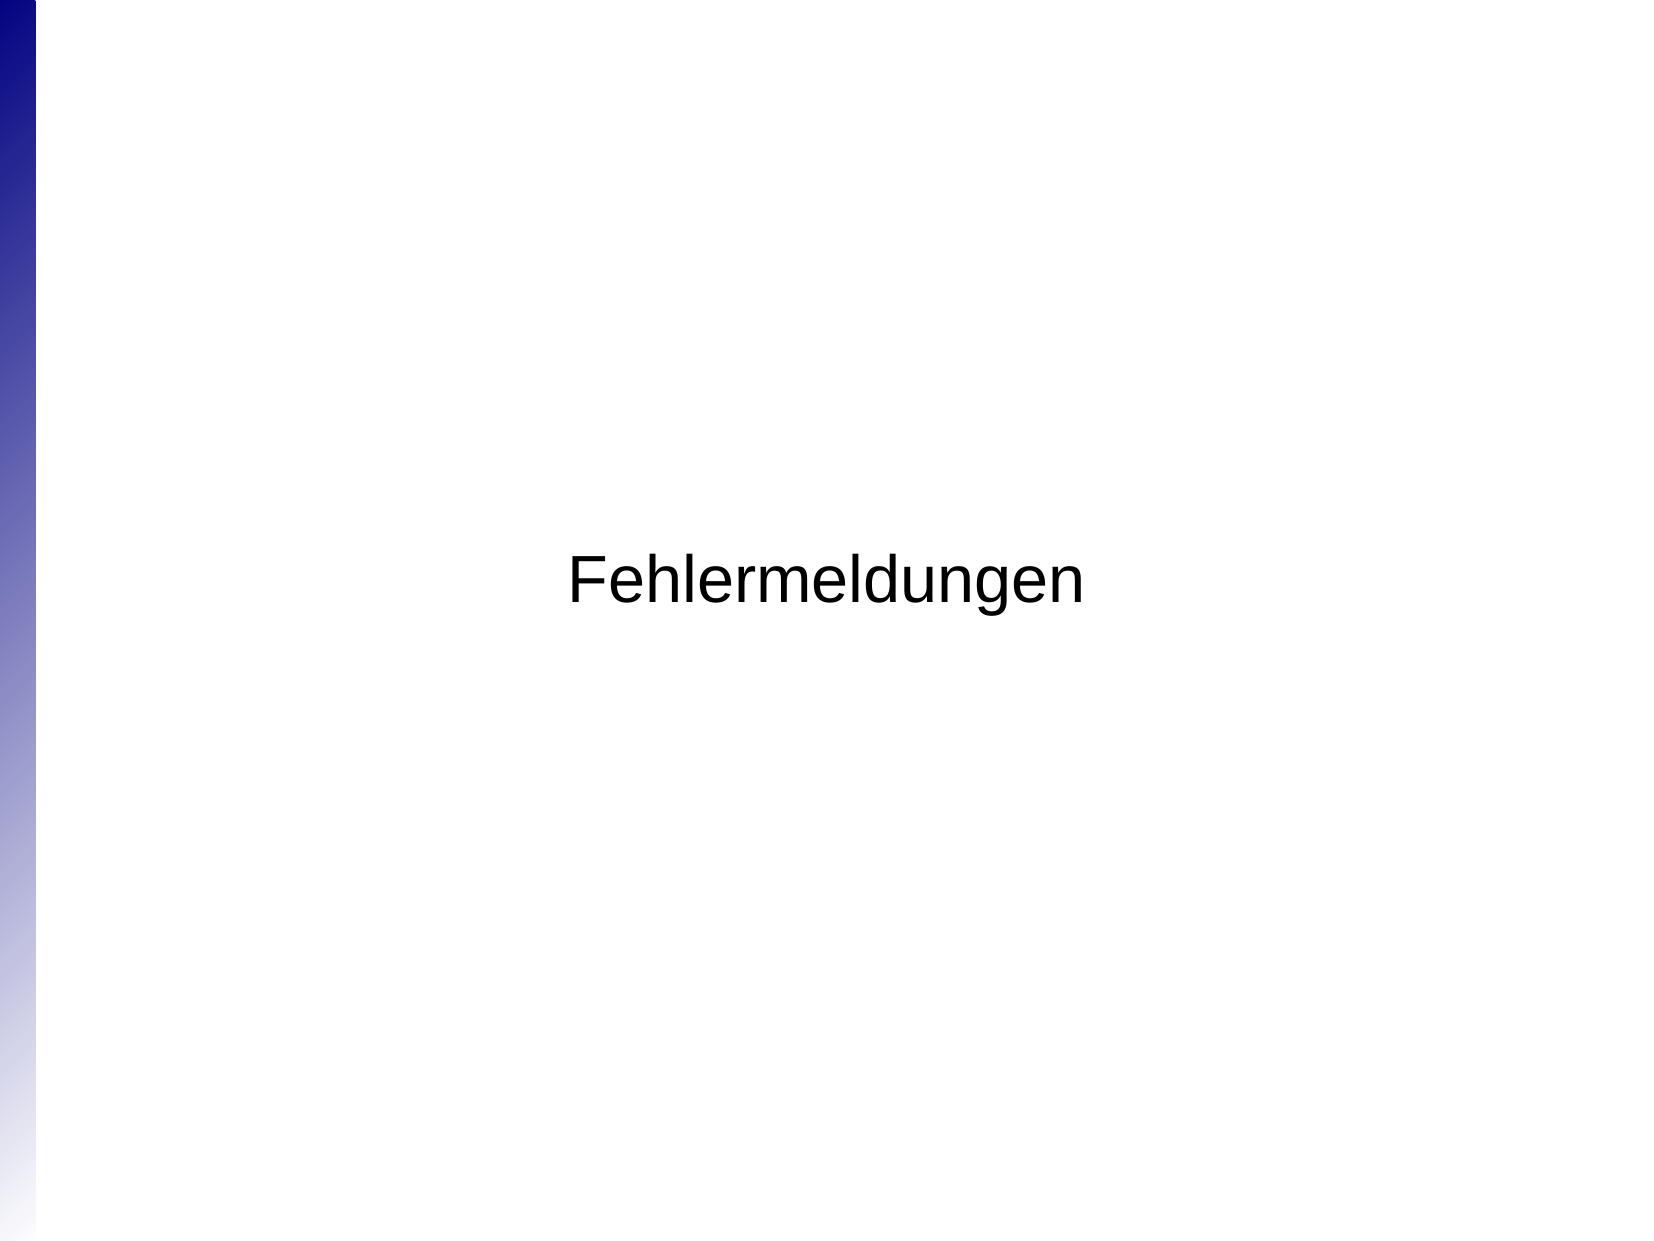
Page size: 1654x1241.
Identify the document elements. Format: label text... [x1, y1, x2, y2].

subtitle Fehlermeldungen [82, 49, 1571, 1109]
